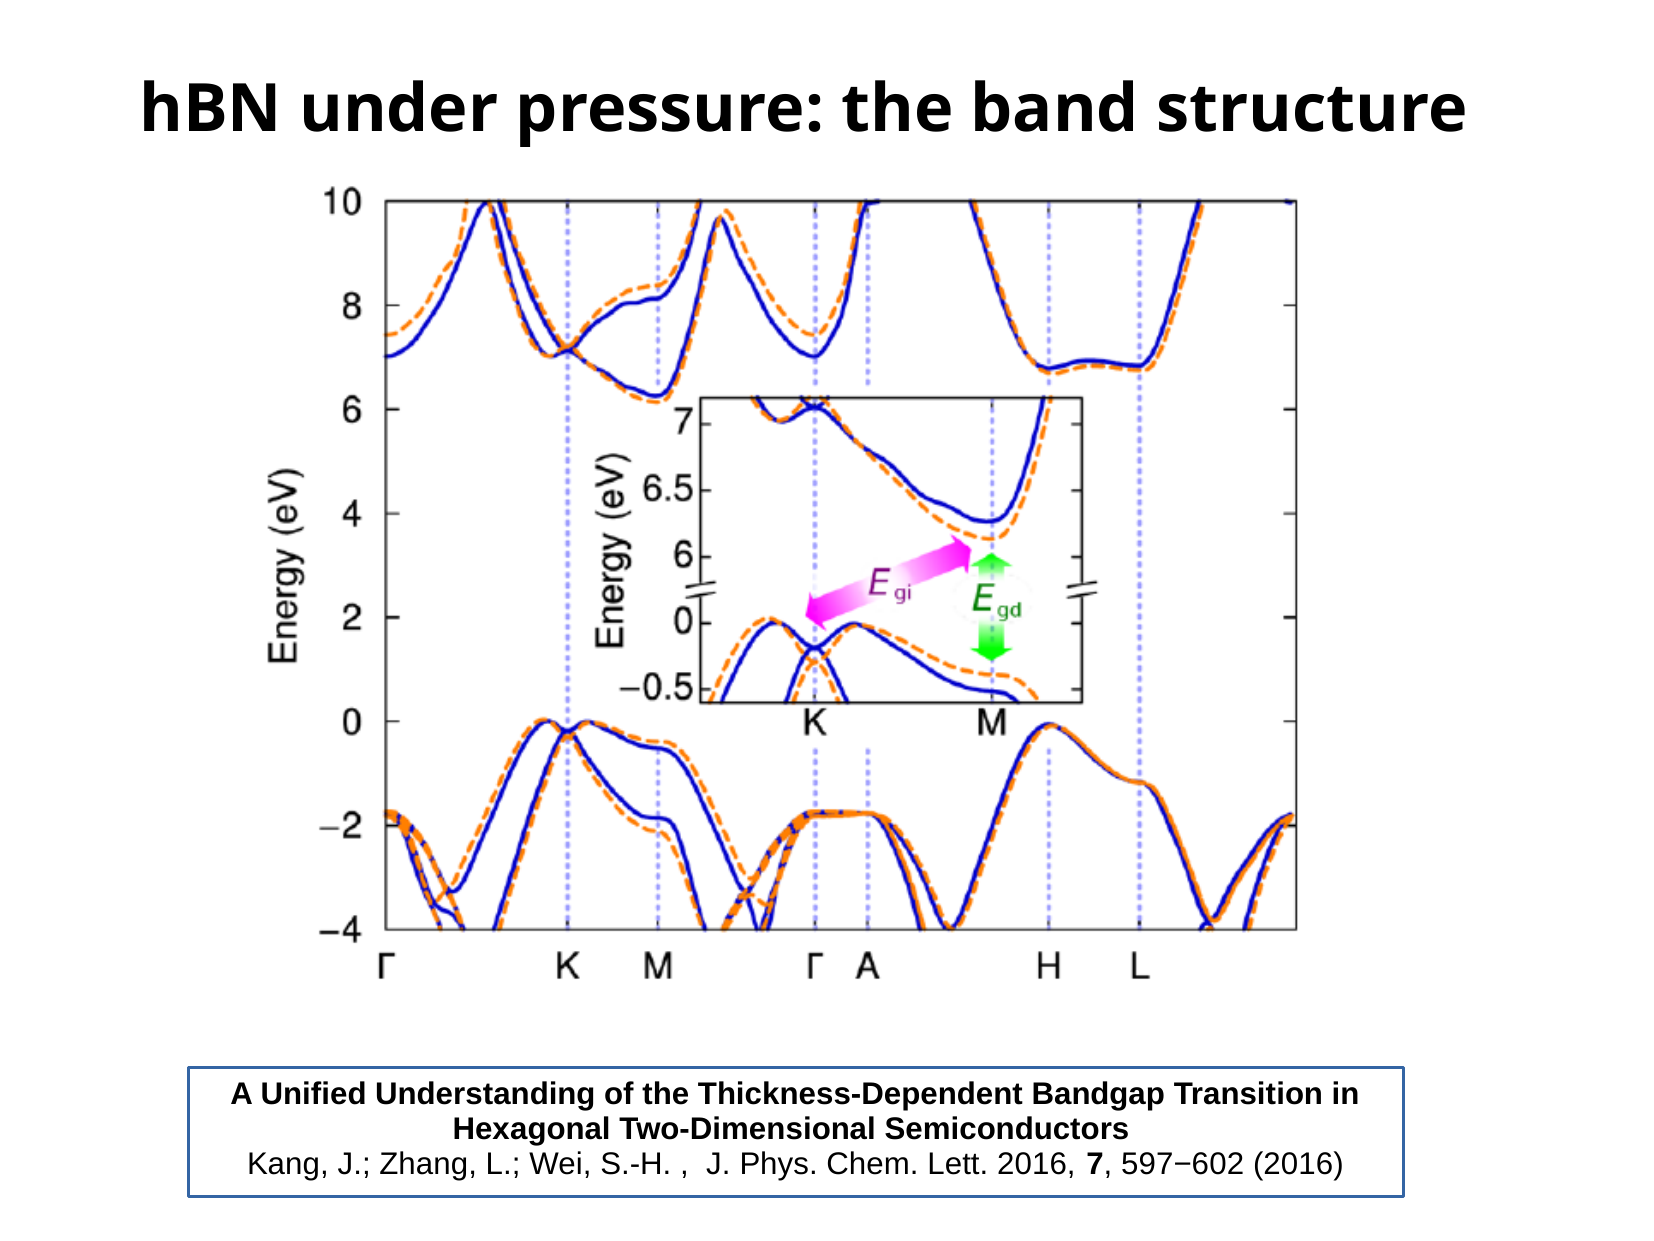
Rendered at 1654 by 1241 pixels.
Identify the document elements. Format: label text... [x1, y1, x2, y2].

picture [210, 173, 1366, 1016]
title hBN under pressure: the band structure [60, 12, 1549, 199]
text_box A Unified Understanding of the Thickness-Dependent Bandgap Transition in Hexagonal Two-Dimensional Semiconductors Kang, J.; Zhang, L.; Wei, S.-H. , J. Phys. Chem. Lett. 2016, 7, 597−602 (2016) [188, 1067, 1404, 1197]
